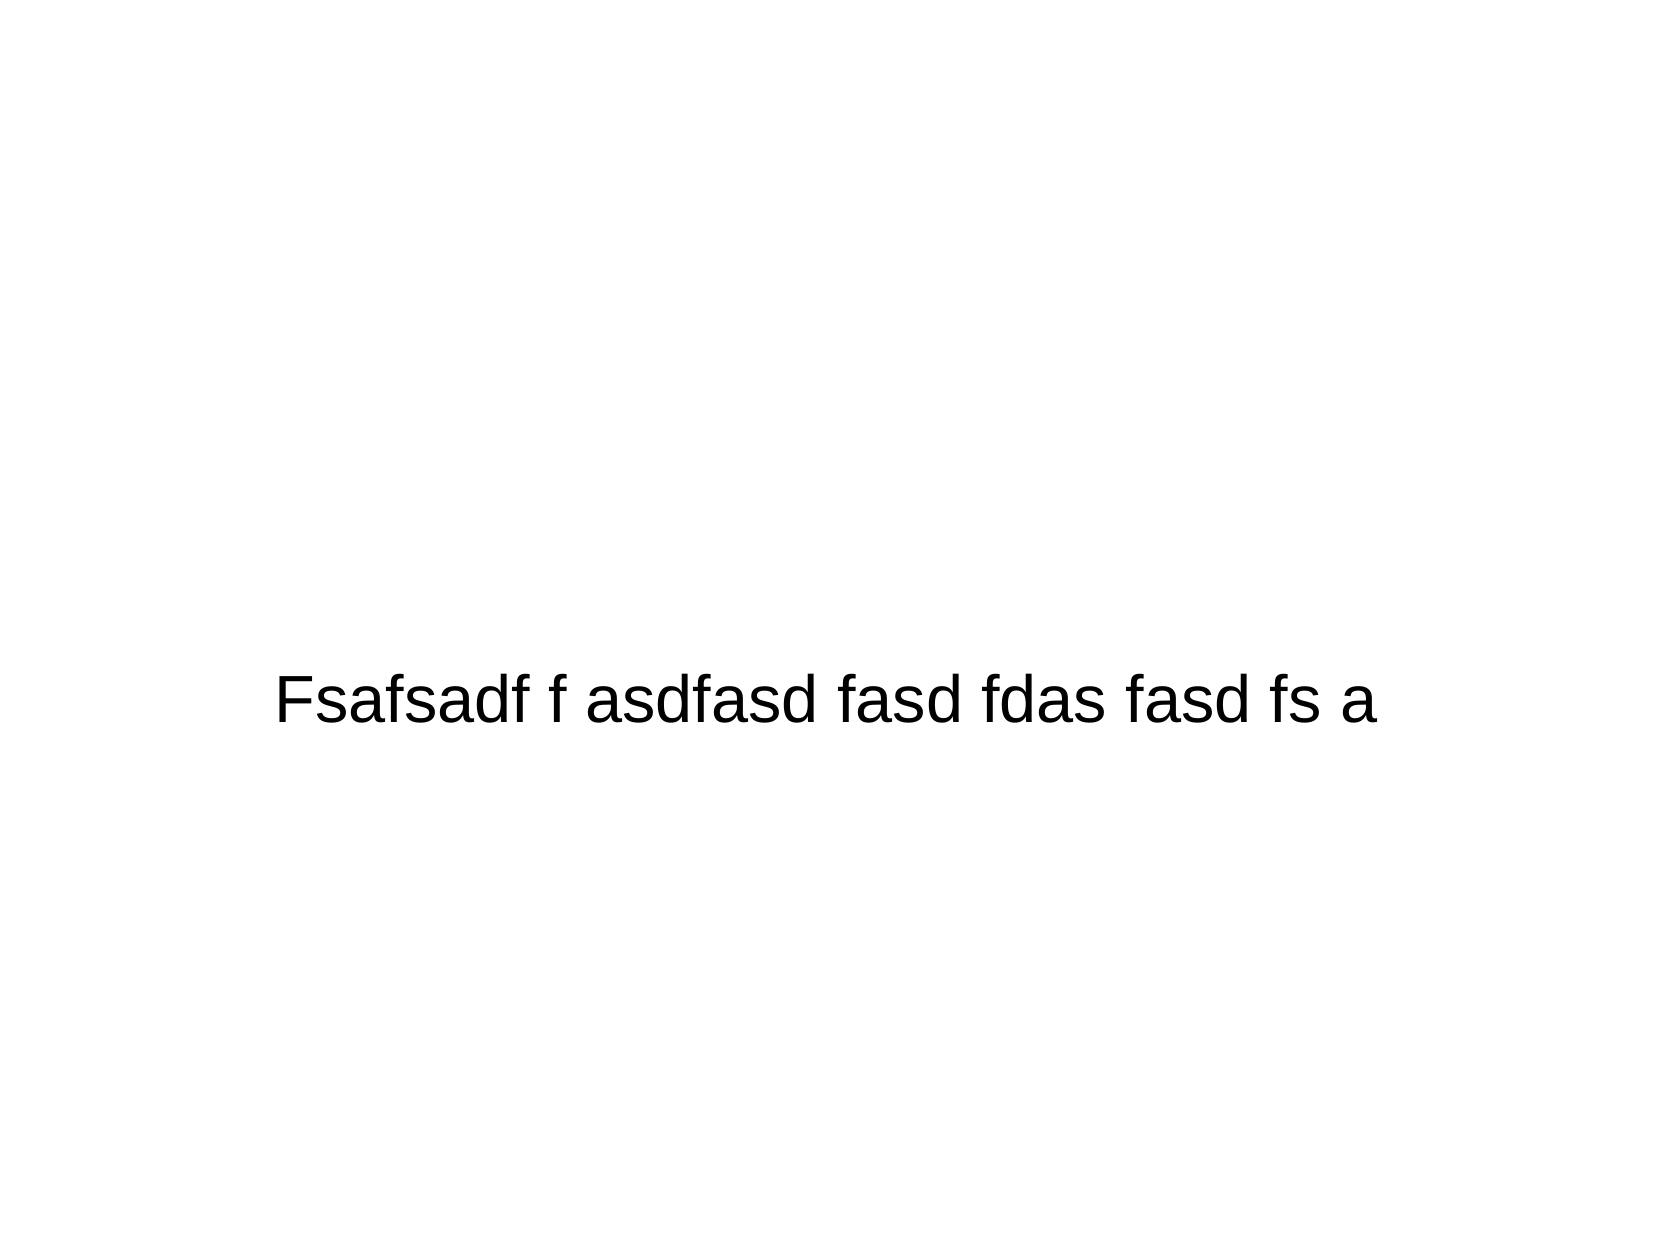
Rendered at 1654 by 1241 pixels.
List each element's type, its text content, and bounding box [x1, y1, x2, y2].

subtitle Fsafsadf f asdfasd fasd fdas fasd fs a [82, 297, 1571, 1102]
